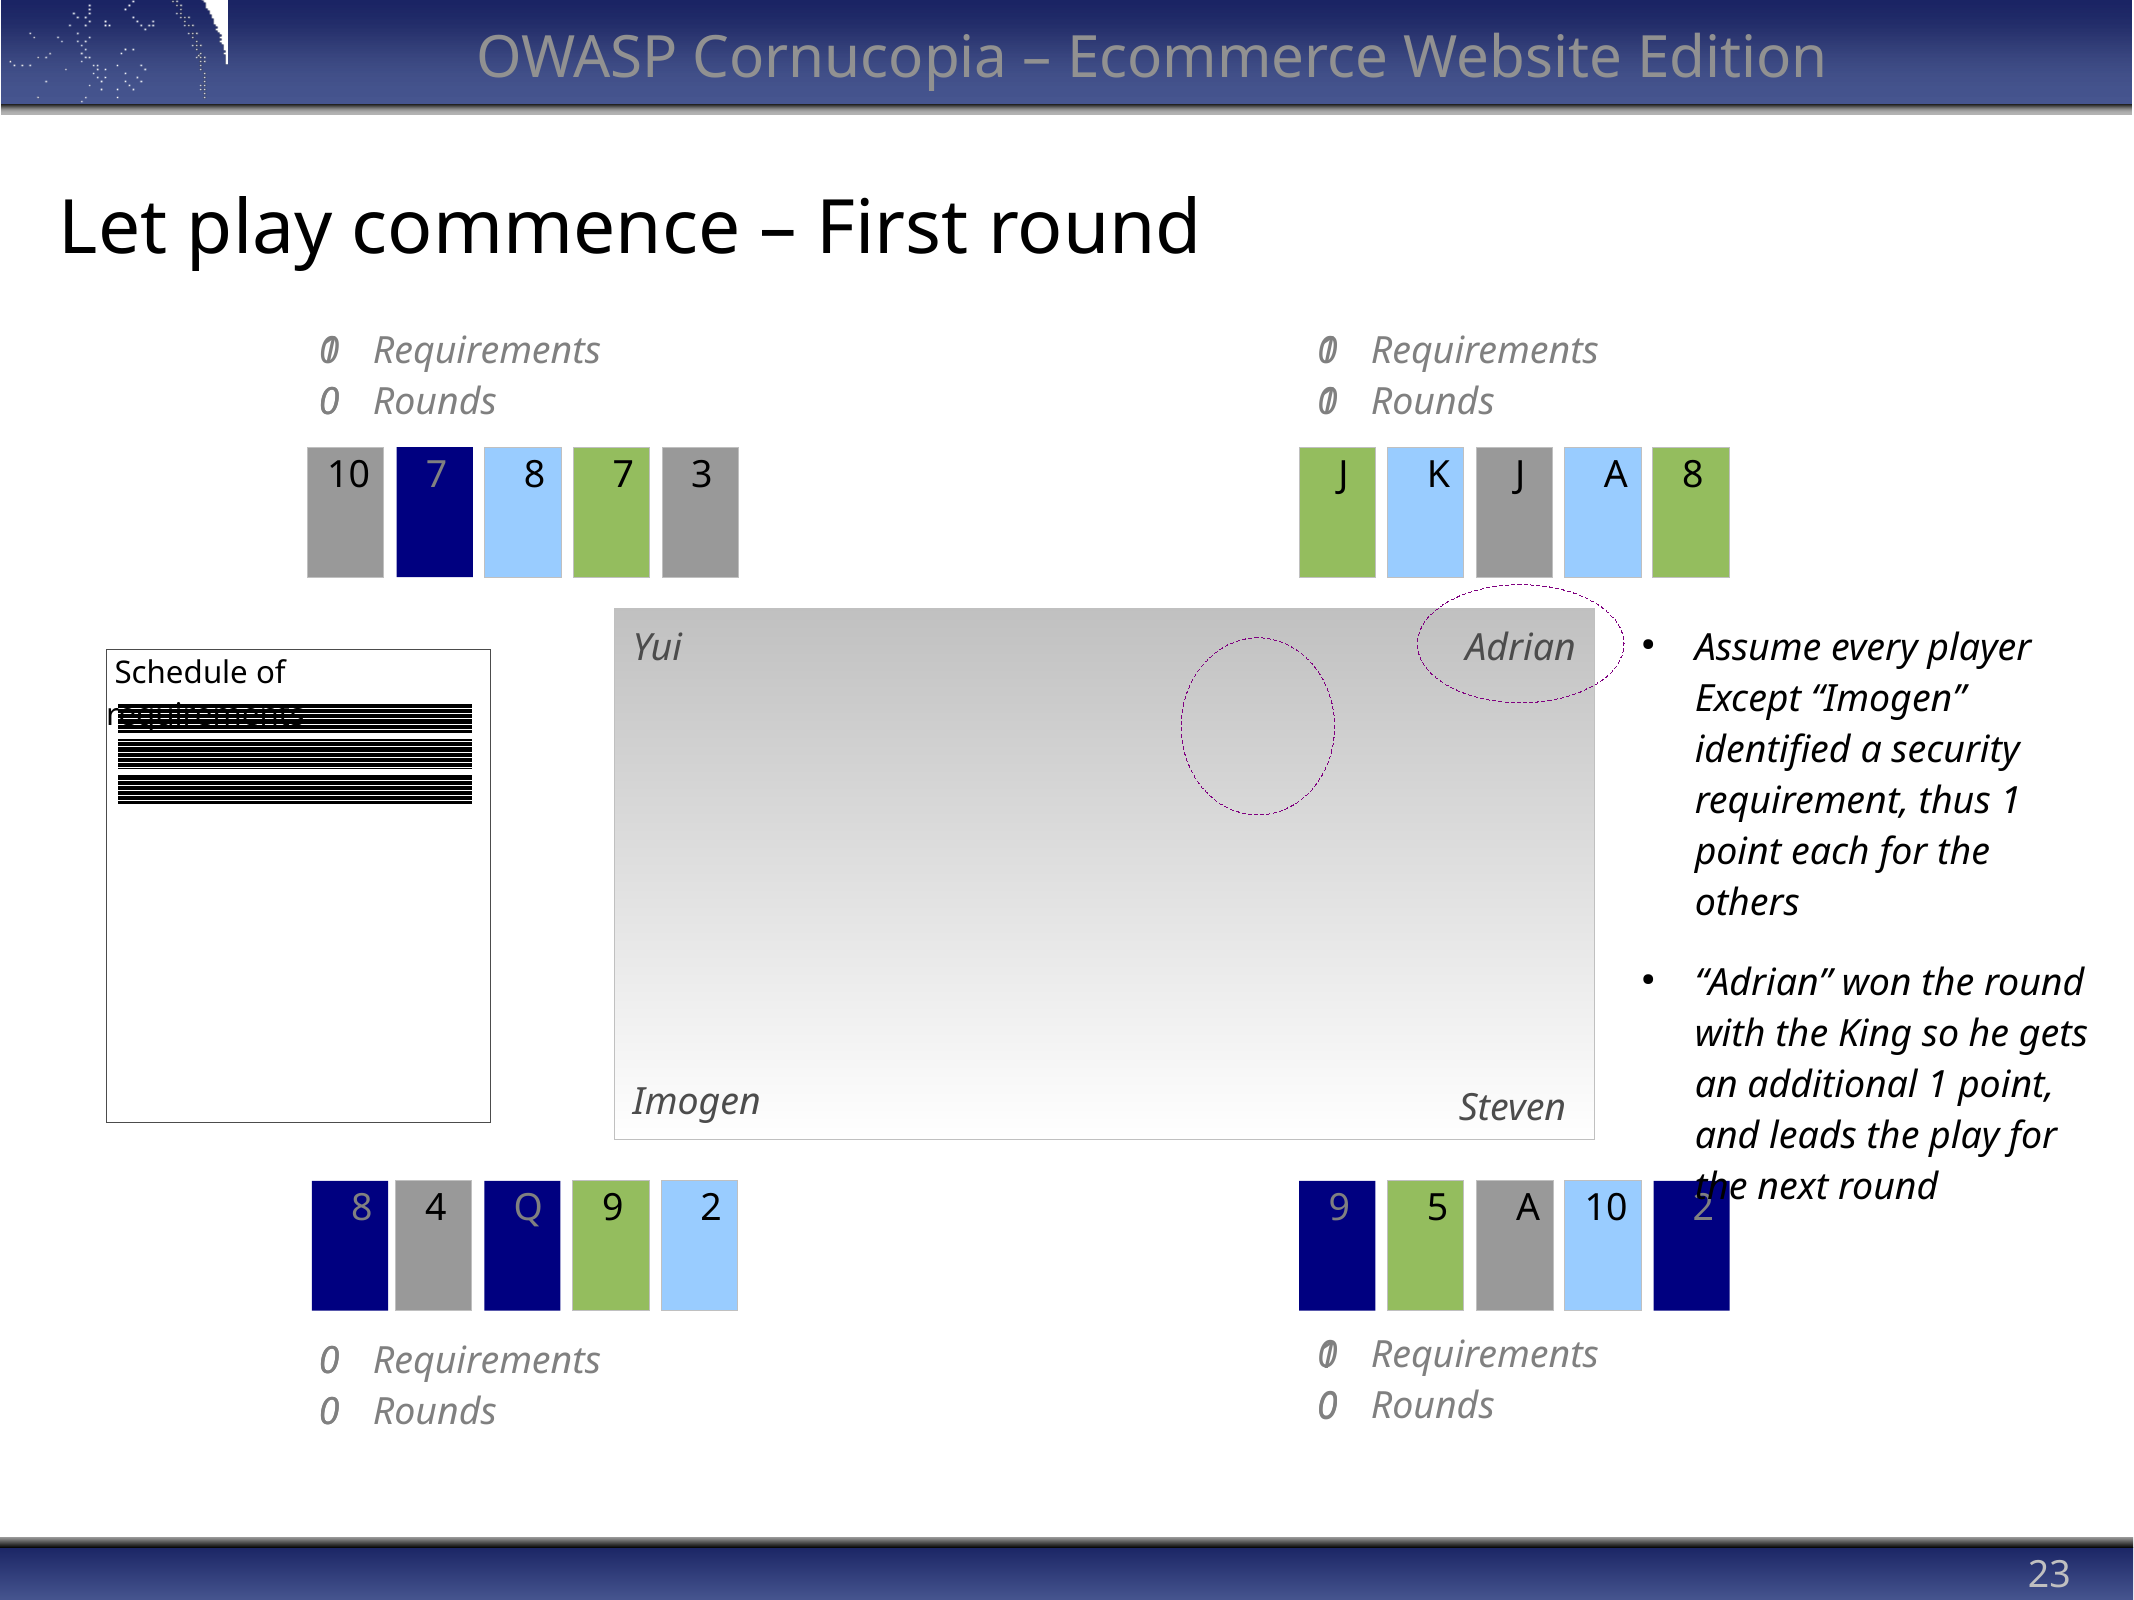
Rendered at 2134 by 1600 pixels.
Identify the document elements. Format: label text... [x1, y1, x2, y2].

list 9 [572, 1180, 650, 1311]
list 8 [484, 447, 562, 578]
list J [1299, 447, 1376, 578]
list A [1564, 447, 1642, 578]
list Requirements Rounds [1376, 323, 1654, 414]
list 8 [1652, 447, 1730, 578]
list Requirements Rounds [378, 1333, 656, 1424]
list Imogen [632, 1074, 798, 1135]
list 10 [307, 447, 384, 578]
list Q [484, 1180, 561, 1311]
list Adrian [1465, 620, 1666, 681]
list Schedule of requirements [106, 649, 491, 1123]
list [614, 608, 1595, 1140]
list A [1476, 1180, 1554, 1311]
title Let play commence – First round [58, 124, 2126, 325]
list 1 1 [1316, 323, 1376, 414]
list 2 [661, 1180, 738, 1311]
list Steven [1458, 1080, 1588, 1141]
list 3 [662, 447, 739, 578]
list [118, 773, 473, 804]
list 8 [311, 1180, 389, 1311]
list [118, 738, 473, 768]
list 0 0 [318, 1333, 378, 1424]
list Requirements Rounds [1388, 1327, 1654, 1418]
list 5 [1387, 1180, 1464, 1311]
list [118, 702, 473, 733]
list Requirements Rounds [378, 323, 656, 414]
list 10 [1564, 1180, 1642, 1311]
list 7 [573, 447, 650, 578]
list 4 [395, 1180, 472, 1311]
list Yui [632, 620, 739, 681]
list K [1387, 447, 1464, 578]
list 1 0 [318, 323, 378, 414]
list 2 [1653, 1211, 1730, 1311]
list Assume every player Except “Imogen” identified a security requirement, thus 1 point each for the others “Adrian” won the round with the King so he gets an additional 1 point, and leads the play for the next round [1624, 620, 2097, 1211]
list 9 [1299, 1180, 1376, 1311]
list 7 [396, 447, 473, 578]
list J [1476, 447, 1553, 578]
list 1 0 [1316, 1328, 1388, 1419]
